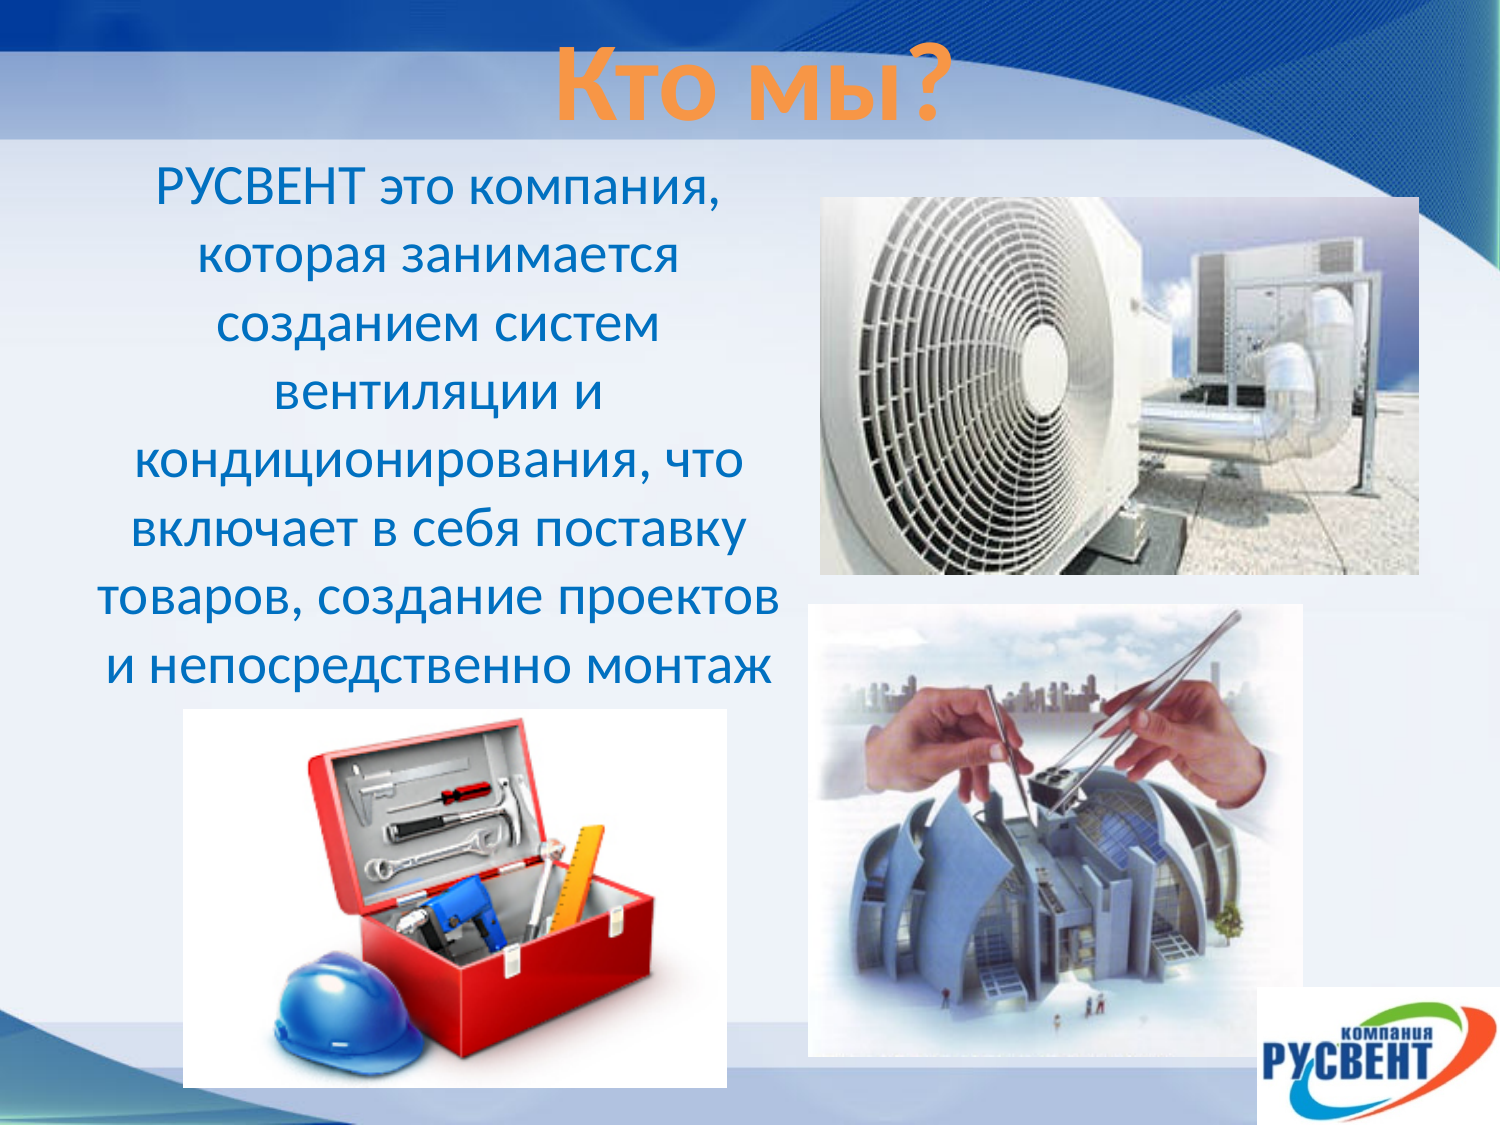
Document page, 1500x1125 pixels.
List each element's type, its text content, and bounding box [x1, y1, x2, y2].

picture [183, 709, 727, 1088]
list РУСВЕНТ это компания, которая занимается созданием систем вентиляции и кондиционирования, что включает в себя поставку товаров, создание проектов и непосредственно монтаж [64, 139, 814, 705]
picture [808, 604, 1500, 1125]
picture [820, 197, 1419, 575]
title Кто мы? [324, 0, 1188, 149]
